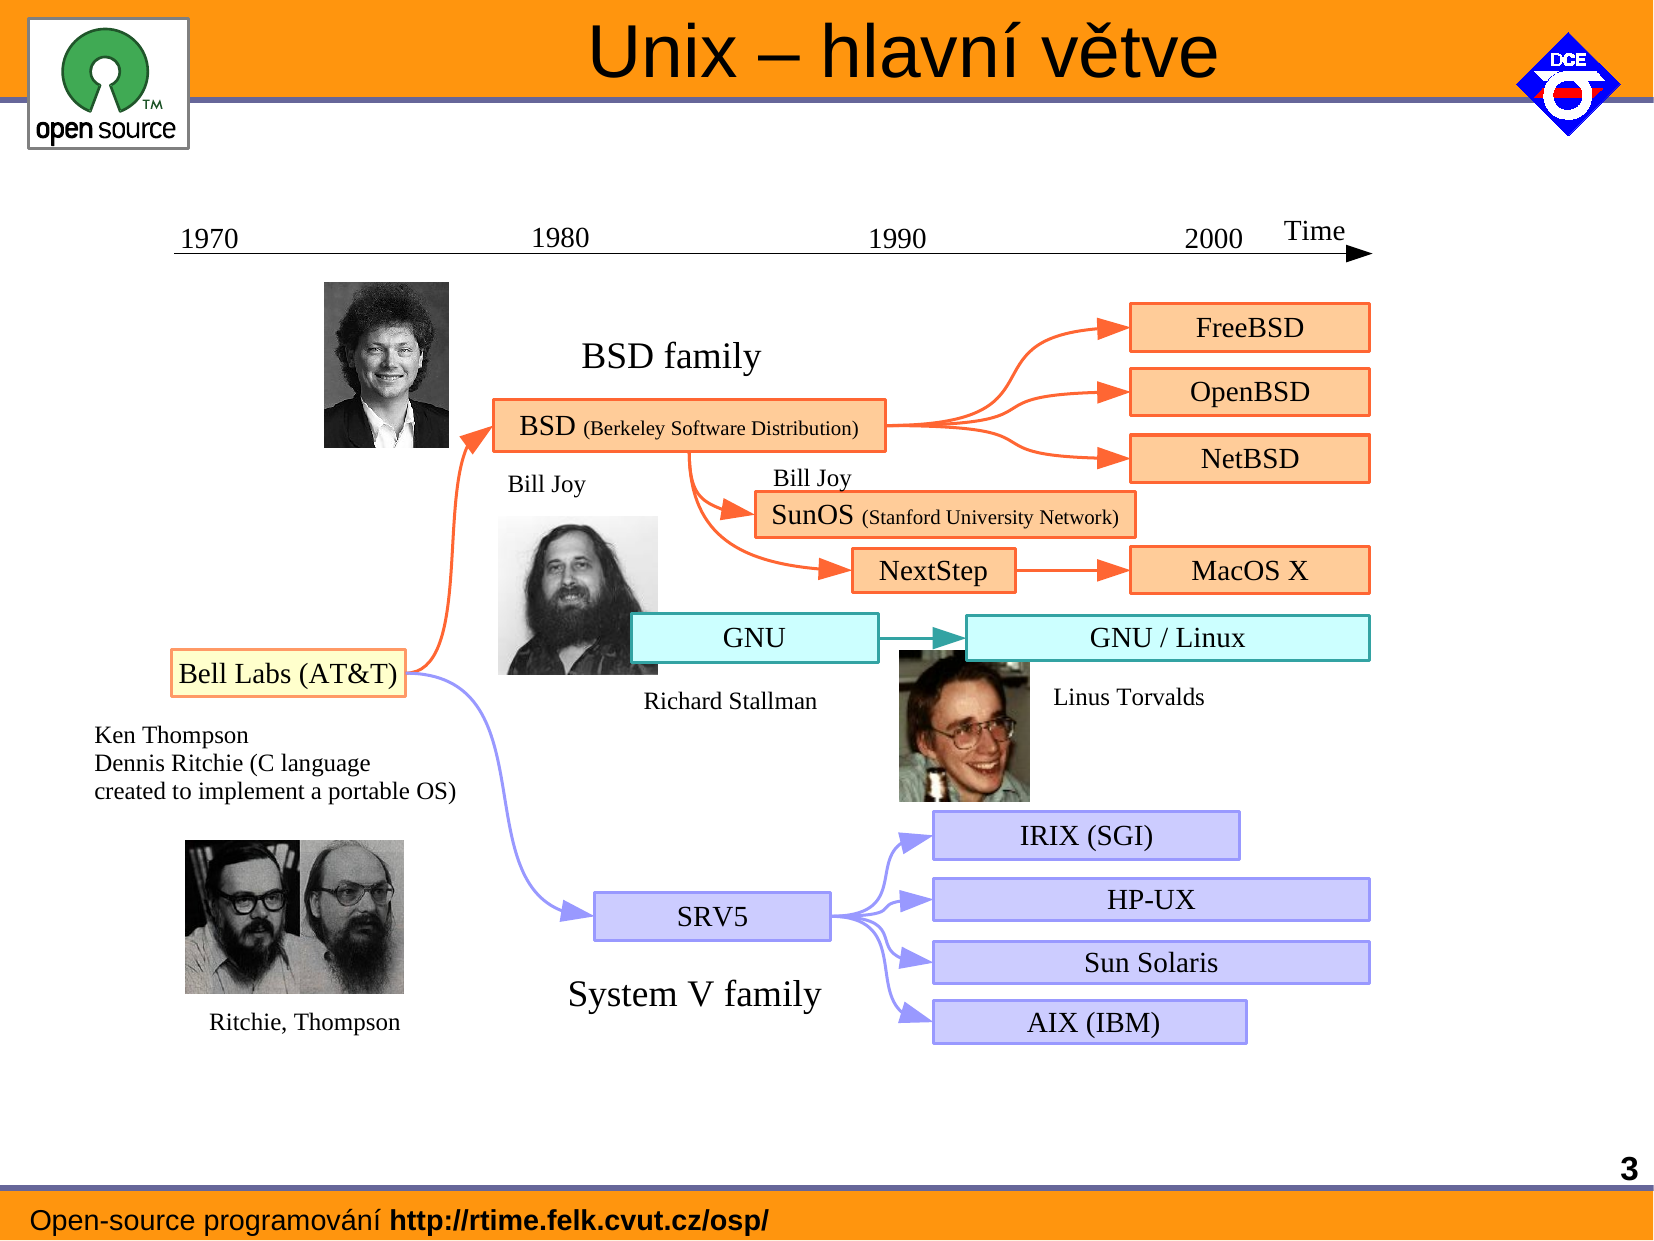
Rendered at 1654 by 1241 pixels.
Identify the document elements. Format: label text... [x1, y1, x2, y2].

picture [899, 650, 1030, 802]
text_box SunOS (Stanford University Network) [755, 491, 1136, 538]
text_box NextStep [852, 548, 1016, 593]
text_box IRIX (SGI) [933, 811, 1240, 860]
text_box OpenBSD [1130, 368, 1370, 416]
text_box Bill Joy [767, 458, 859, 506]
text_box System V family [561, 967, 829, 1032]
text_box FreeBSD [1130, 303, 1370, 352]
text_box MacOS X [1130, 546, 1370, 594]
text_box Sun Solaris [933, 941, 1370, 984]
text_box 1970 [174, 216, 246, 270]
text_box SRV5 [594, 892, 831, 941]
text_box 1990 [862, 216, 934, 270]
text_box Ken Thompson Dennis Ritchie (C language created to implement a portable OS) [88, 715, 464, 833]
picture [185, 840, 404, 994]
text_box AIX (IBM) [933, 1000, 1247, 1044]
picture [324, 282, 449, 448]
title Unix – hlavní větve [178, 4, 1631, 98]
text_box Richard Stallman [637, 681, 825, 729]
text_box GNU / Linux [966, 615, 1370, 661]
text_box Time [1278, 208, 1352, 262]
text_box Bill Joy [501, 464, 593, 512]
text_box BSD family [575, 329, 768, 394]
text_box BSD (Berkeley Software Distribution) [493, 399, 886, 452]
text_box 1980 [525, 215, 597, 268]
text_box Ritchie, Thompson [203, 1002, 413, 1054]
text_box 2000 [1178, 216, 1250, 270]
text_box Linus Torvalds [1047, 676, 1212, 724]
text_box NetBSD [1130, 435, 1370, 483]
text_box HP-UX [933, 878, 1370, 921]
text_box GNU [631, 613, 879, 663]
text_box Bell Labs (AT&T) [171, 649, 406, 697]
picture [498, 516, 658, 675]
